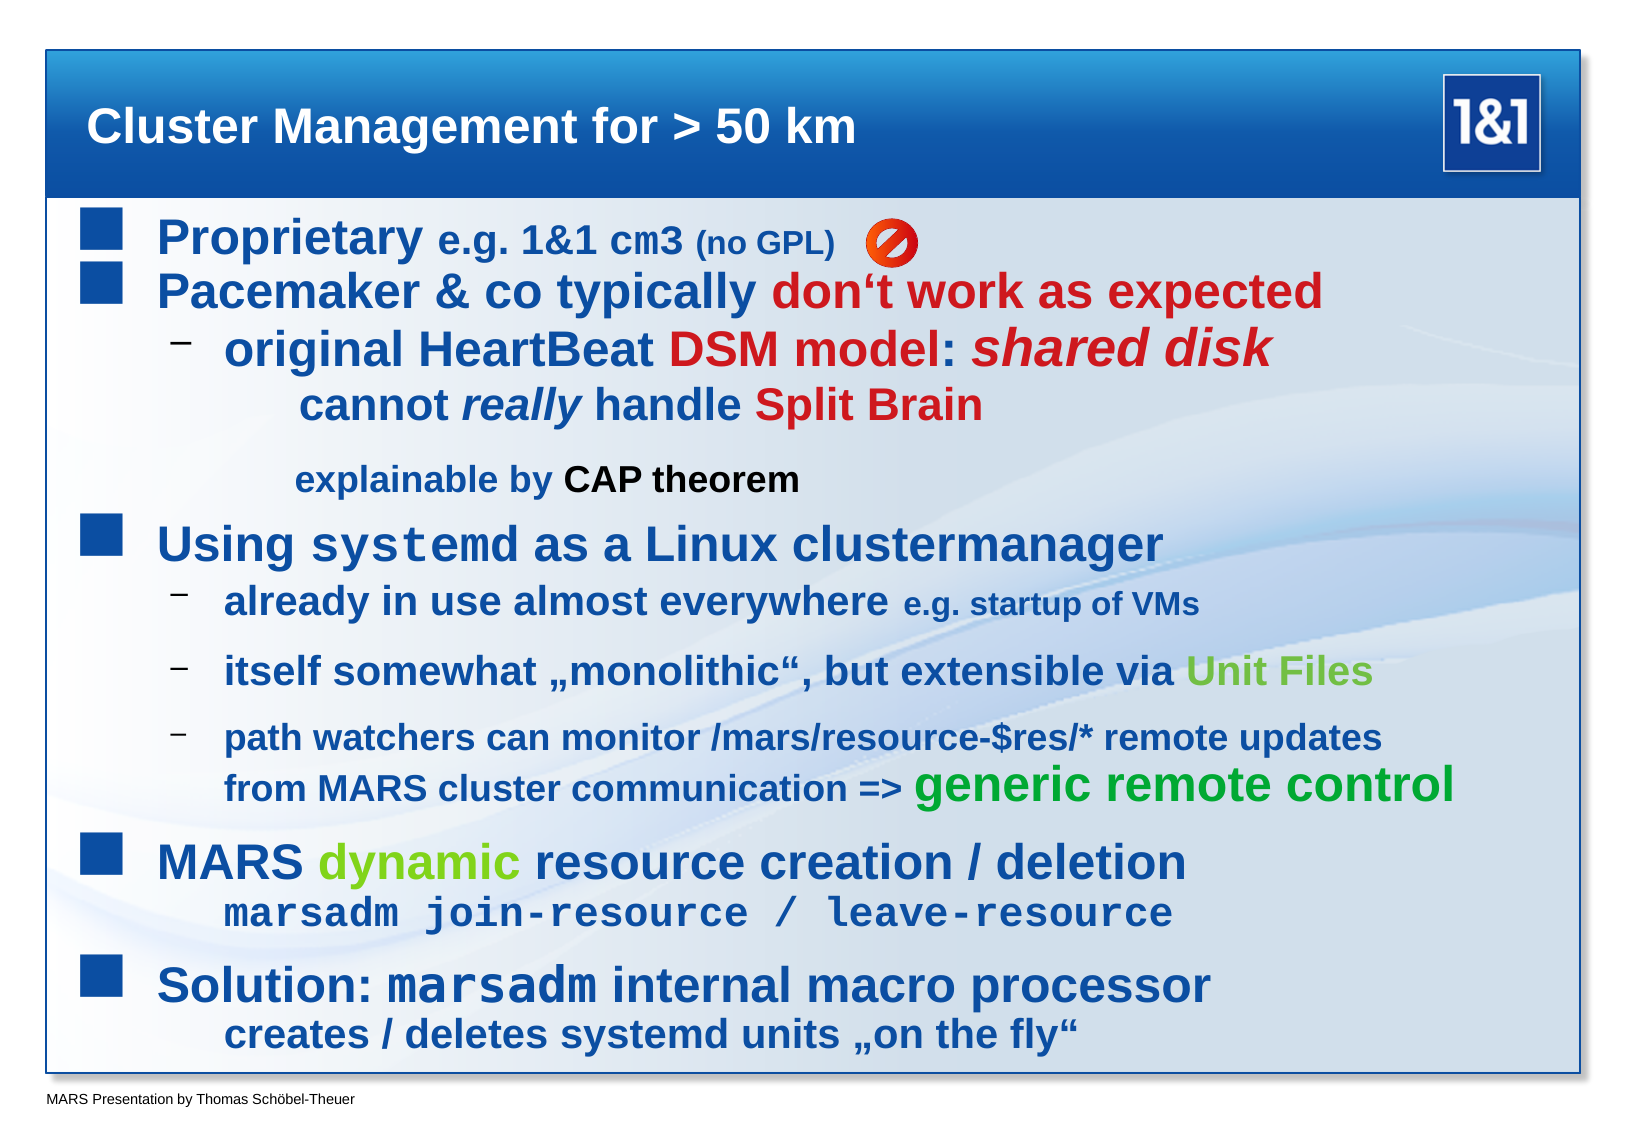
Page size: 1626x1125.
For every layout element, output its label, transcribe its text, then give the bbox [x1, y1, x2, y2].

list Proprietary e.g. 1&1 cm3 (no GPL) Pacemaker & co typically don‘t work as expected original HeartBeat DSM model: shared disk cannot really handle Split Brain explainable by CAP theorem Using systemd as a Linux clustermanager already in use almost everywhere e.g. startup of VMs itself somewhat „monolithic“, but extensible via Unit Files path watchers can monitor /mars/resource-$res/* remote updates from MARS cluster communication => generic remote control MARS dynamic resource creation / deletion marsadm join-resource / leave-resource Solution: marsadm internal macro processor creates / deletes systemd units „on the fly“ [81, 211, 1474, 1014]
footer MARS Presentation by Thomas Schöbel-Theuer [46, 1068, 561, 1125]
title Cluster Management for > 50 km [86, 51, 1416, 196]
picture [44, 48, 1597, 1090]
